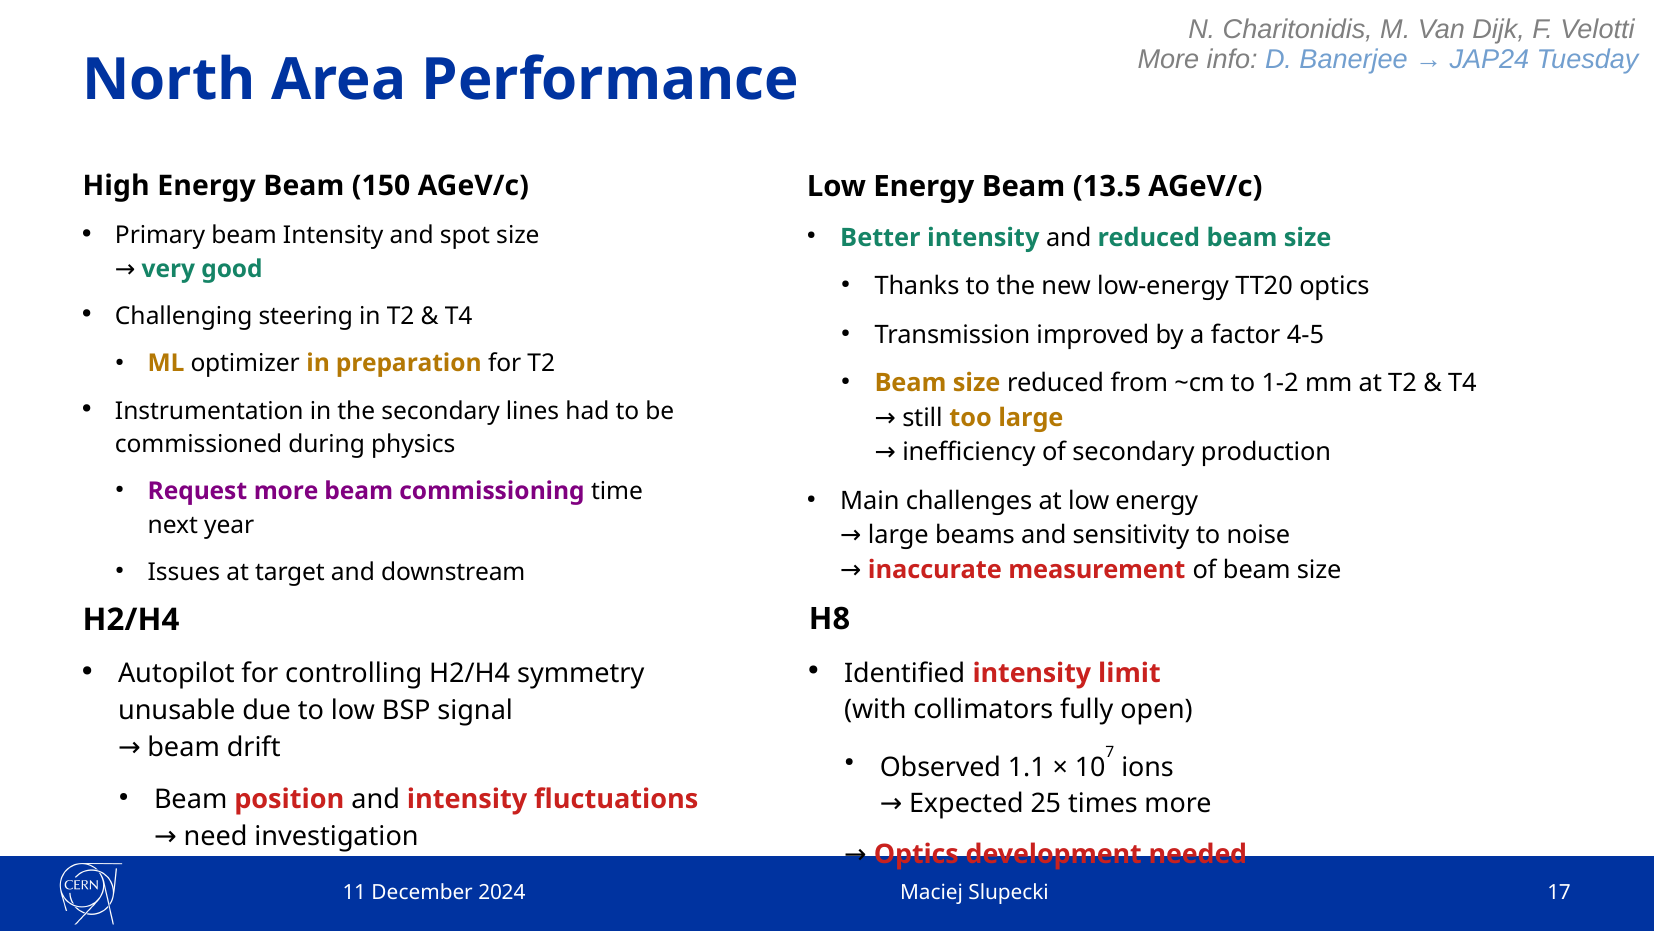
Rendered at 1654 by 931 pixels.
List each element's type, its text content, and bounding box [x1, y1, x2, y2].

text_box N. Charitonidis, M. Van Dijk, F. Velotti [1175, 11, 1648, 48]
list H2/H4 Autopilot for controlling H2/H4 symmetry unusable due to low BSP signal → beam drift Beam position and intensity fluctuations → need investigation [82, 596, 768, 875]
picture [56, 859, 127, 928]
list High Energy Beam (150 AGeV/c) Primary beam Intensity and spot size → very good Challenging steering in T2 & T4 ML optimizer in preparation for T2 Instrumentation in the secondary lines had to be commissioned during physics Request more beam commissioning time next year Issues at target and downstream [82, 165, 686, 591]
text_box More info: D. Banerjee → JAP24 Tuesday [1151, 41, 1625, 77]
title North Area Performance [82, 37, 1583, 193]
list Low Energy Beam (13.5 AGeV/c) Better intensity and reduced beam size Thanks to the new low-energy TT20 optics Transmission improved by a factor 4-5 Beam size reduced from ~cm to 1-2 mm at T2 & T4 → still too large → inefficiency of secondary production Main challenges at low energy → large beams and sensitivity to noise → inaccurate measurement of beam size [773, 165, 1636, 591]
list H8 Identified intensity limit (with collimators fully open) Observed 1.1 × 107 ions → Expected 25 times more → Optics development needed [809, 596, 1512, 875]
